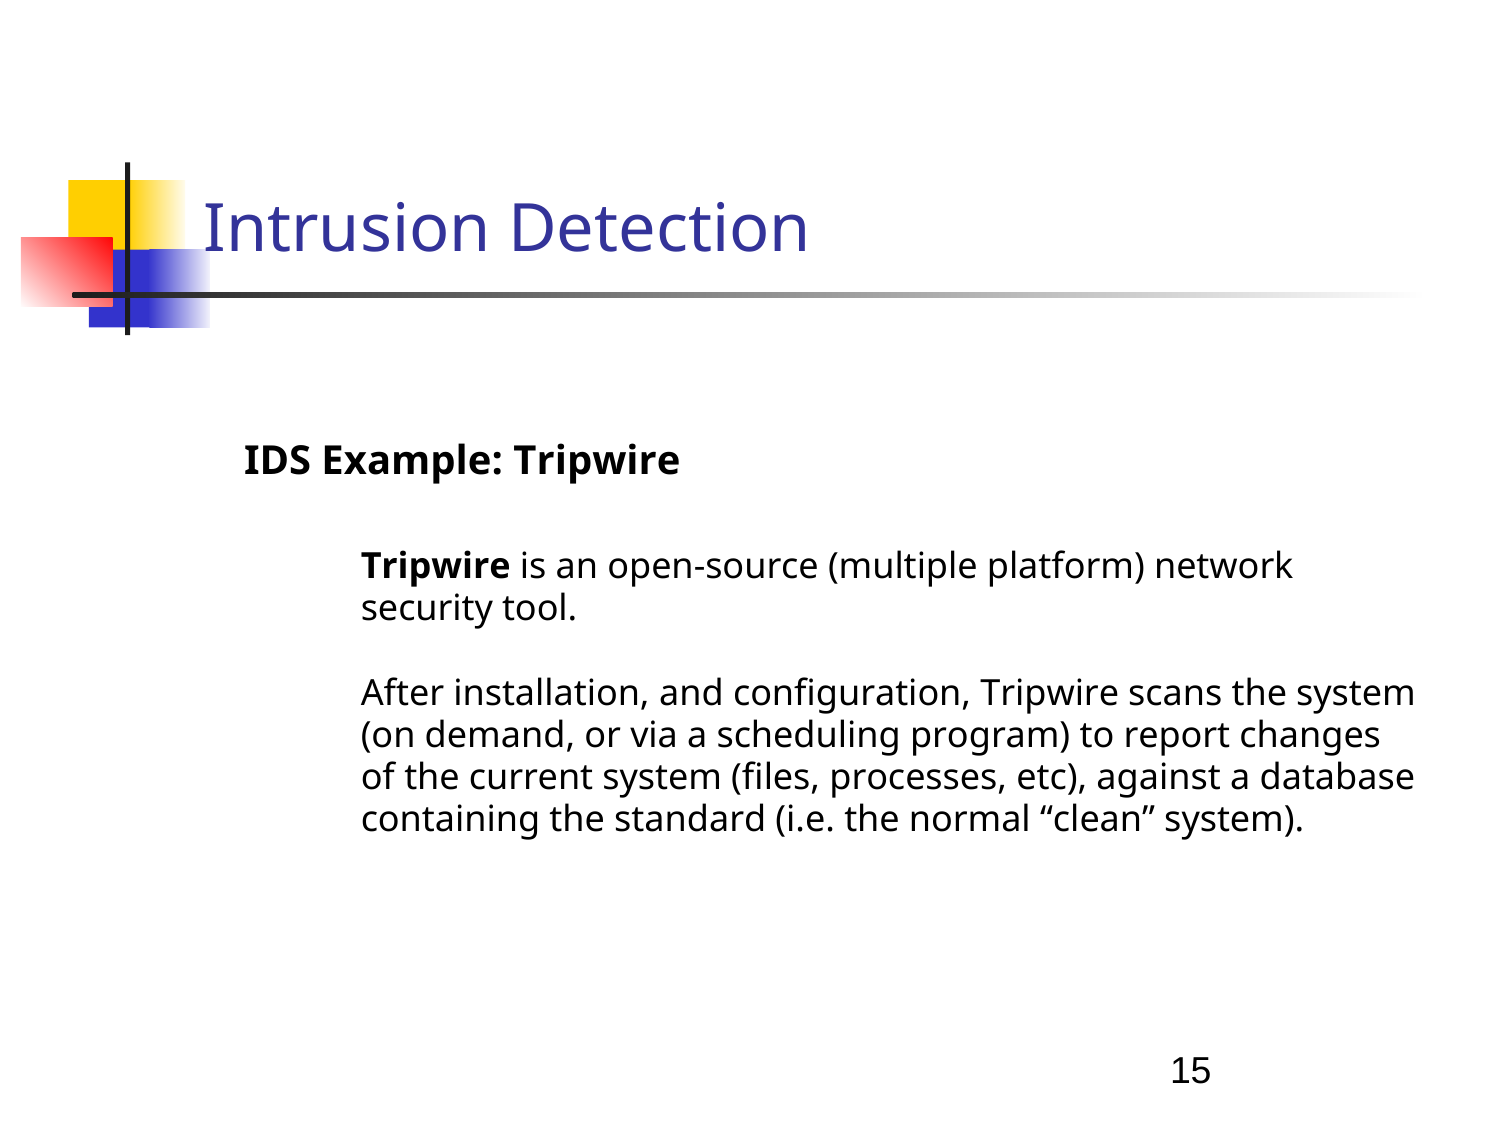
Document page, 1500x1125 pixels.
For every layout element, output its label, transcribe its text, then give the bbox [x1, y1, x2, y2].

title Intrusion Detection [188, 35, 1468, 276]
list IDS Example: Tripwire Tripwire is an open-source (multiple platform) network security tool. After installation, and configuration, Tripwire scans the system (on demand, or via a scheduling program) to report changes of the current system (files, processes, etc), against a database containing the standard (i.e. the normal “clean” system). [229, 365, 1434, 1034]
